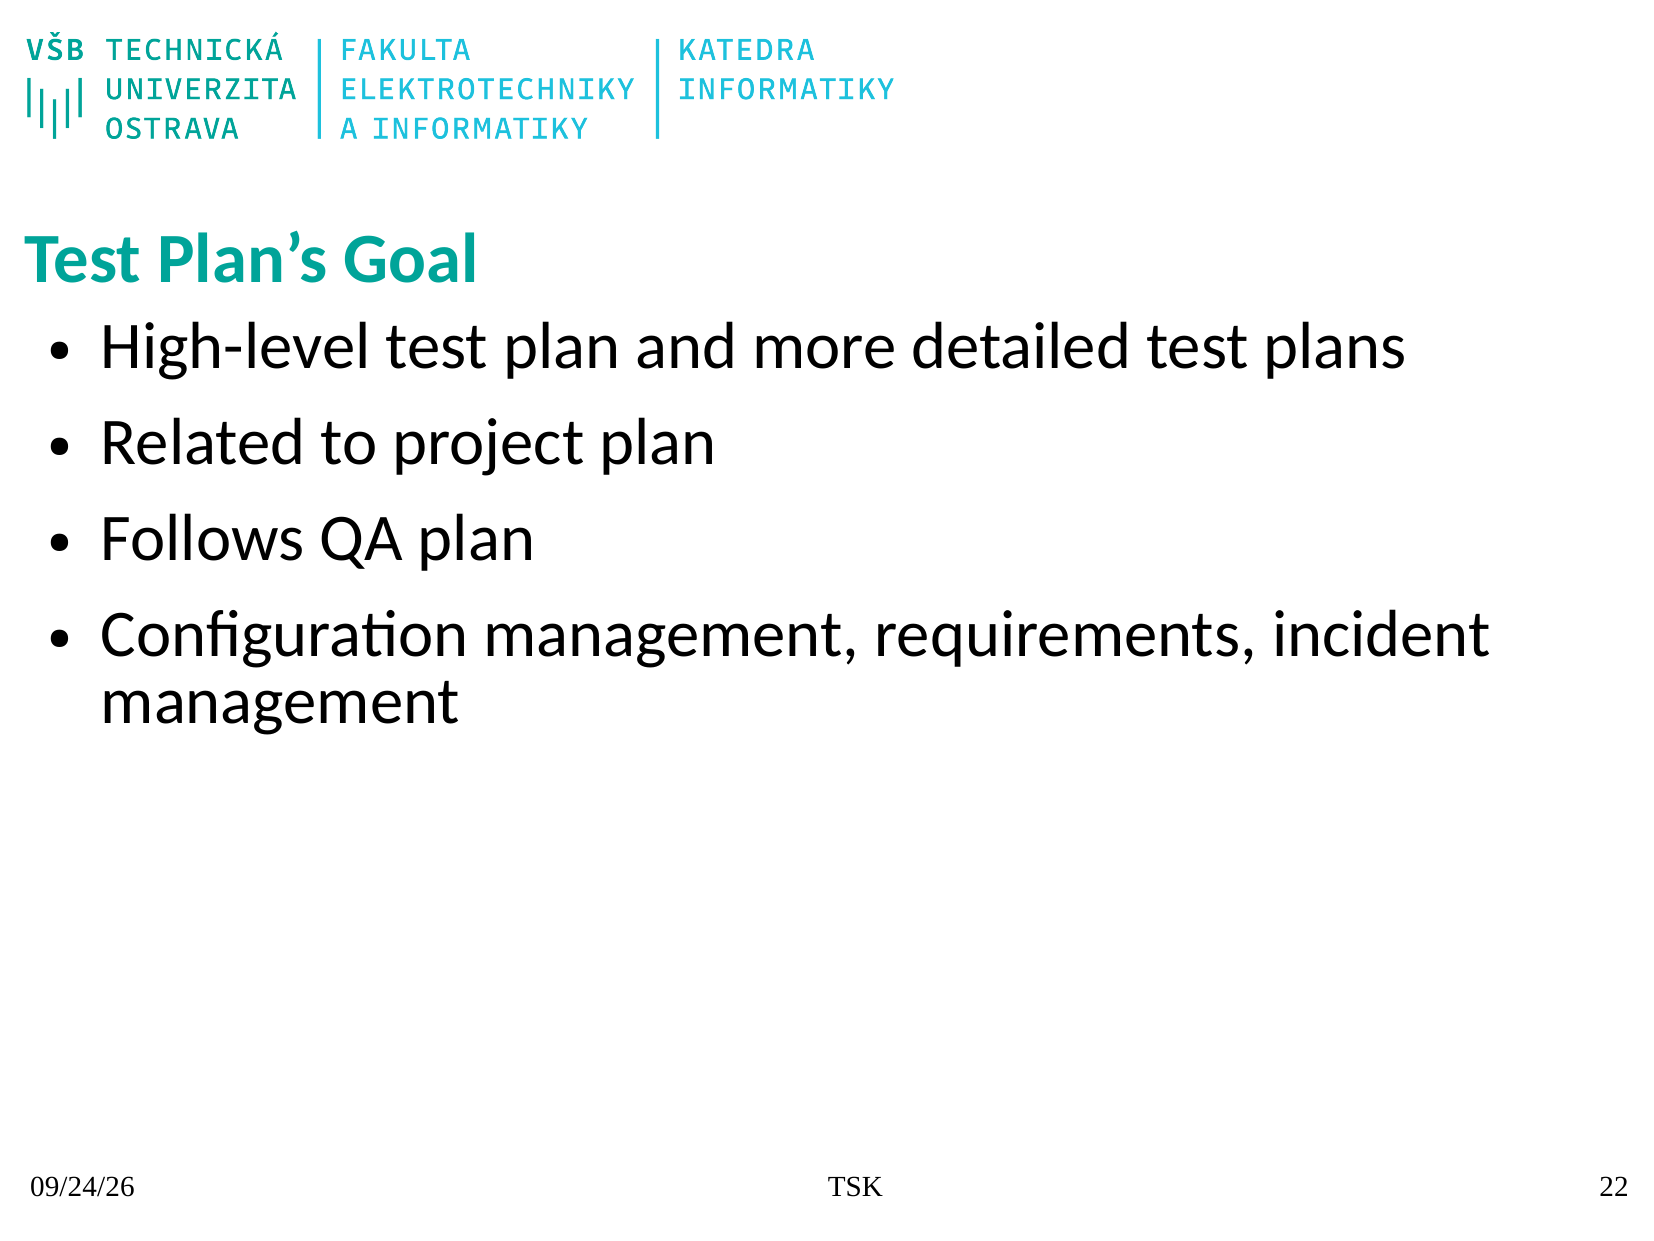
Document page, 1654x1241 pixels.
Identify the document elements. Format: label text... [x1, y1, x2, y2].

list High-level test plan and more detailed test plans Related to project plan Follows QA plan Configuration management, requirements, incident management [30, 318, 1629, 1146]
title Test Plan’s Goal [24, 169, 1629, 300]
picture [26, 31, 894, 139]
